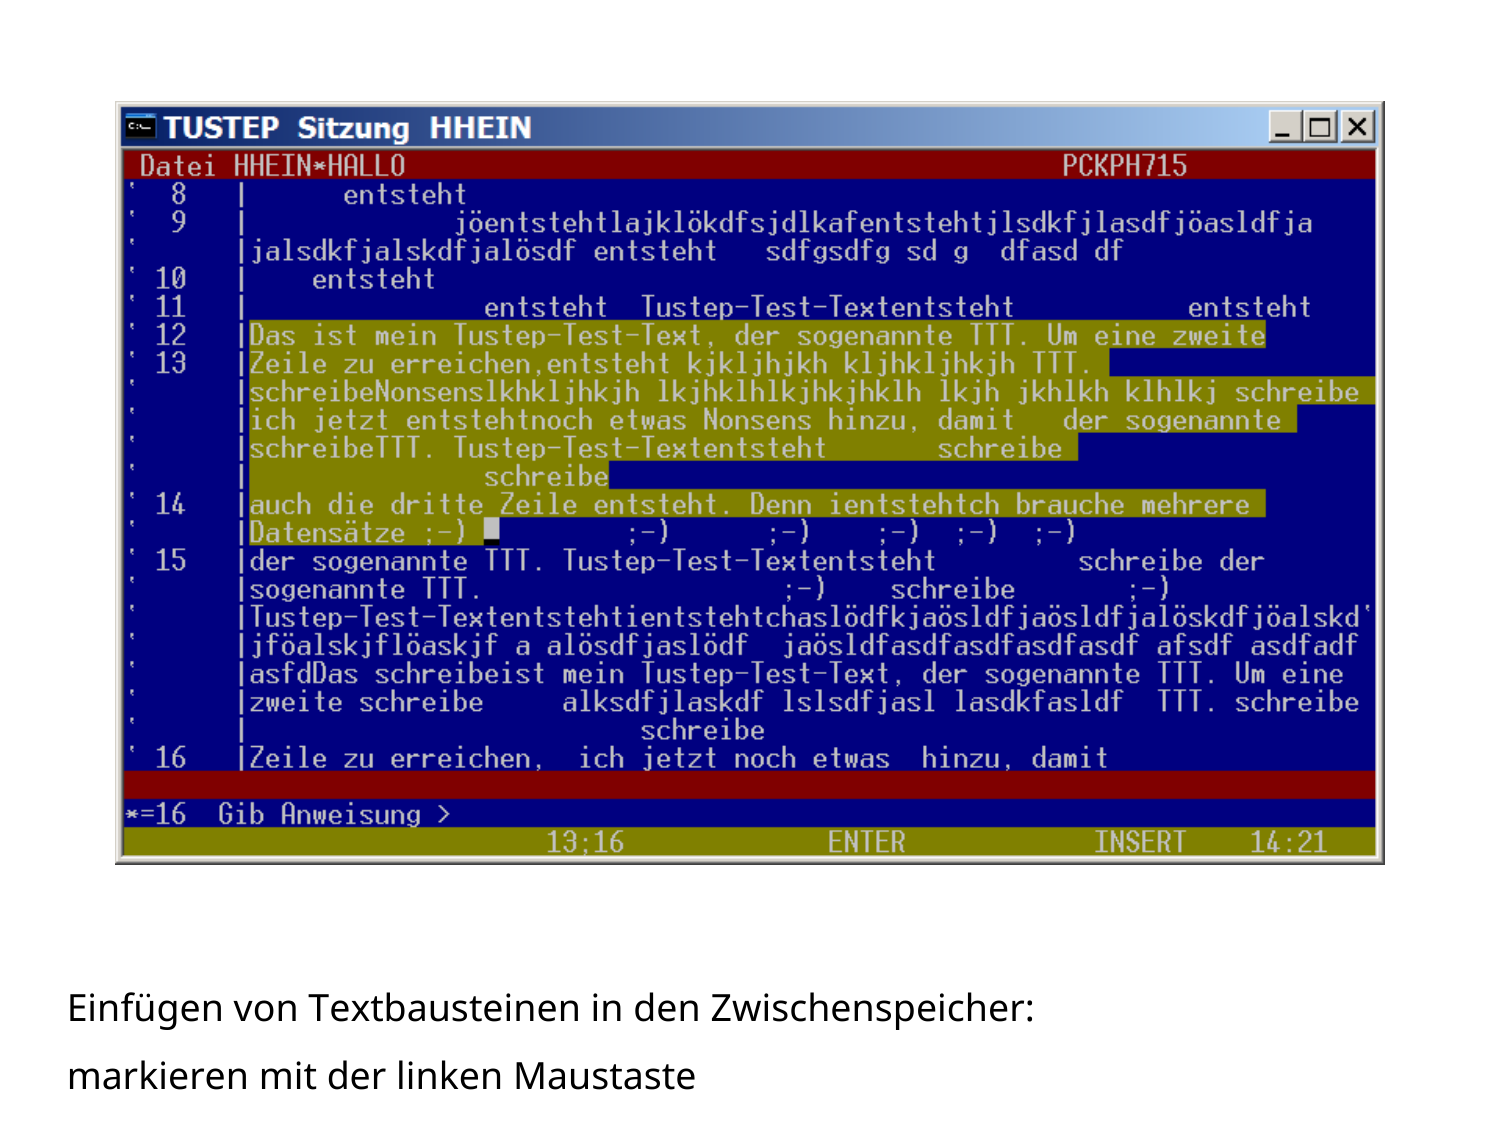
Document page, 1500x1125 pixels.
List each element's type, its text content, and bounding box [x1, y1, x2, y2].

text_box Einfügen von Textbausteinen in den Zwischenspeicher: markieren mit der linken Maustaste [52, 976, 1051, 1105]
picture [115, 101, 1385, 865]
